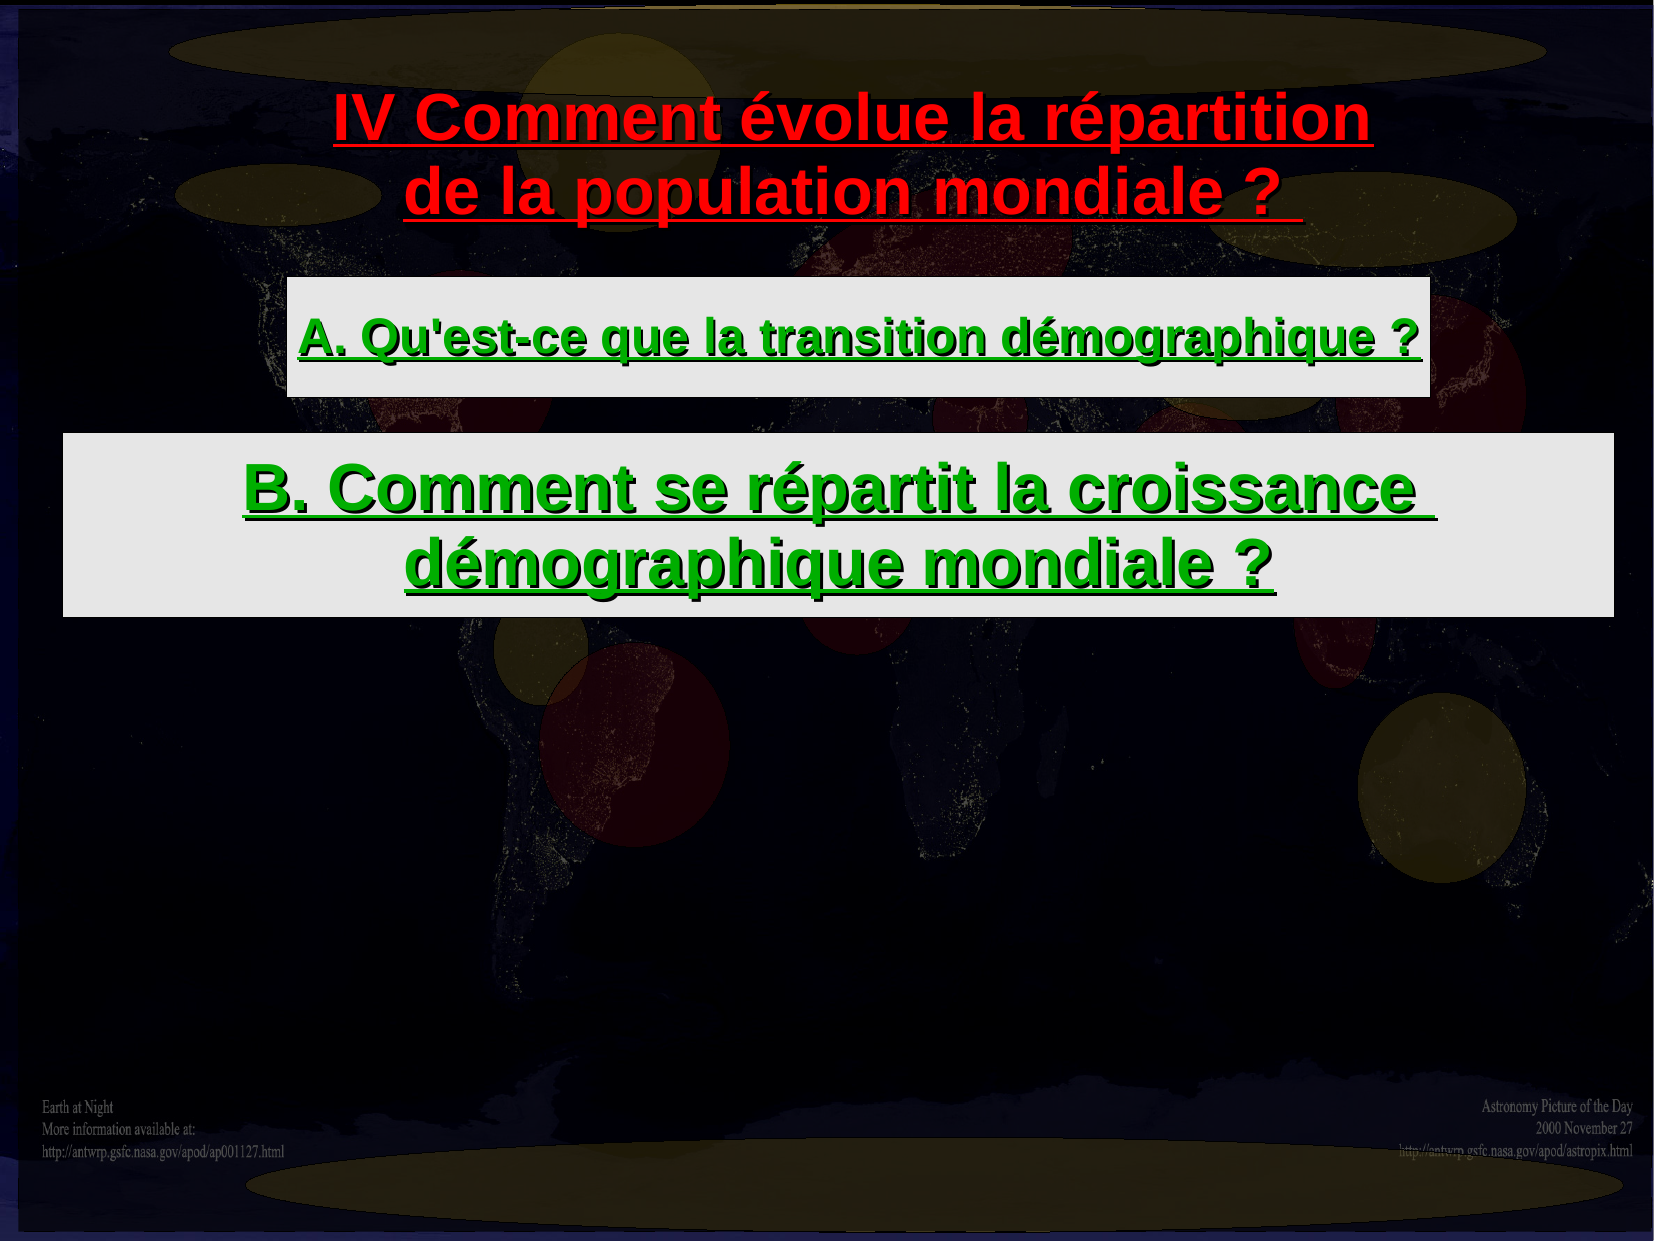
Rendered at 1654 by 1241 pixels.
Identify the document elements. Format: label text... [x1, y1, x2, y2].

text_box B. Comment se répartit la croissance démographique mondiale ? [62, 432, 1615, 618]
text_box A. Qu'est-ce que la transition démographique ? [286, 276, 1431, 398]
text_box IV Comment évolue la répartition de la population mondiale ? [58, 79, 1649, 229]
picture [0, 5, 1654, 1241]
text_box [18, 3, 1652, 1233]
